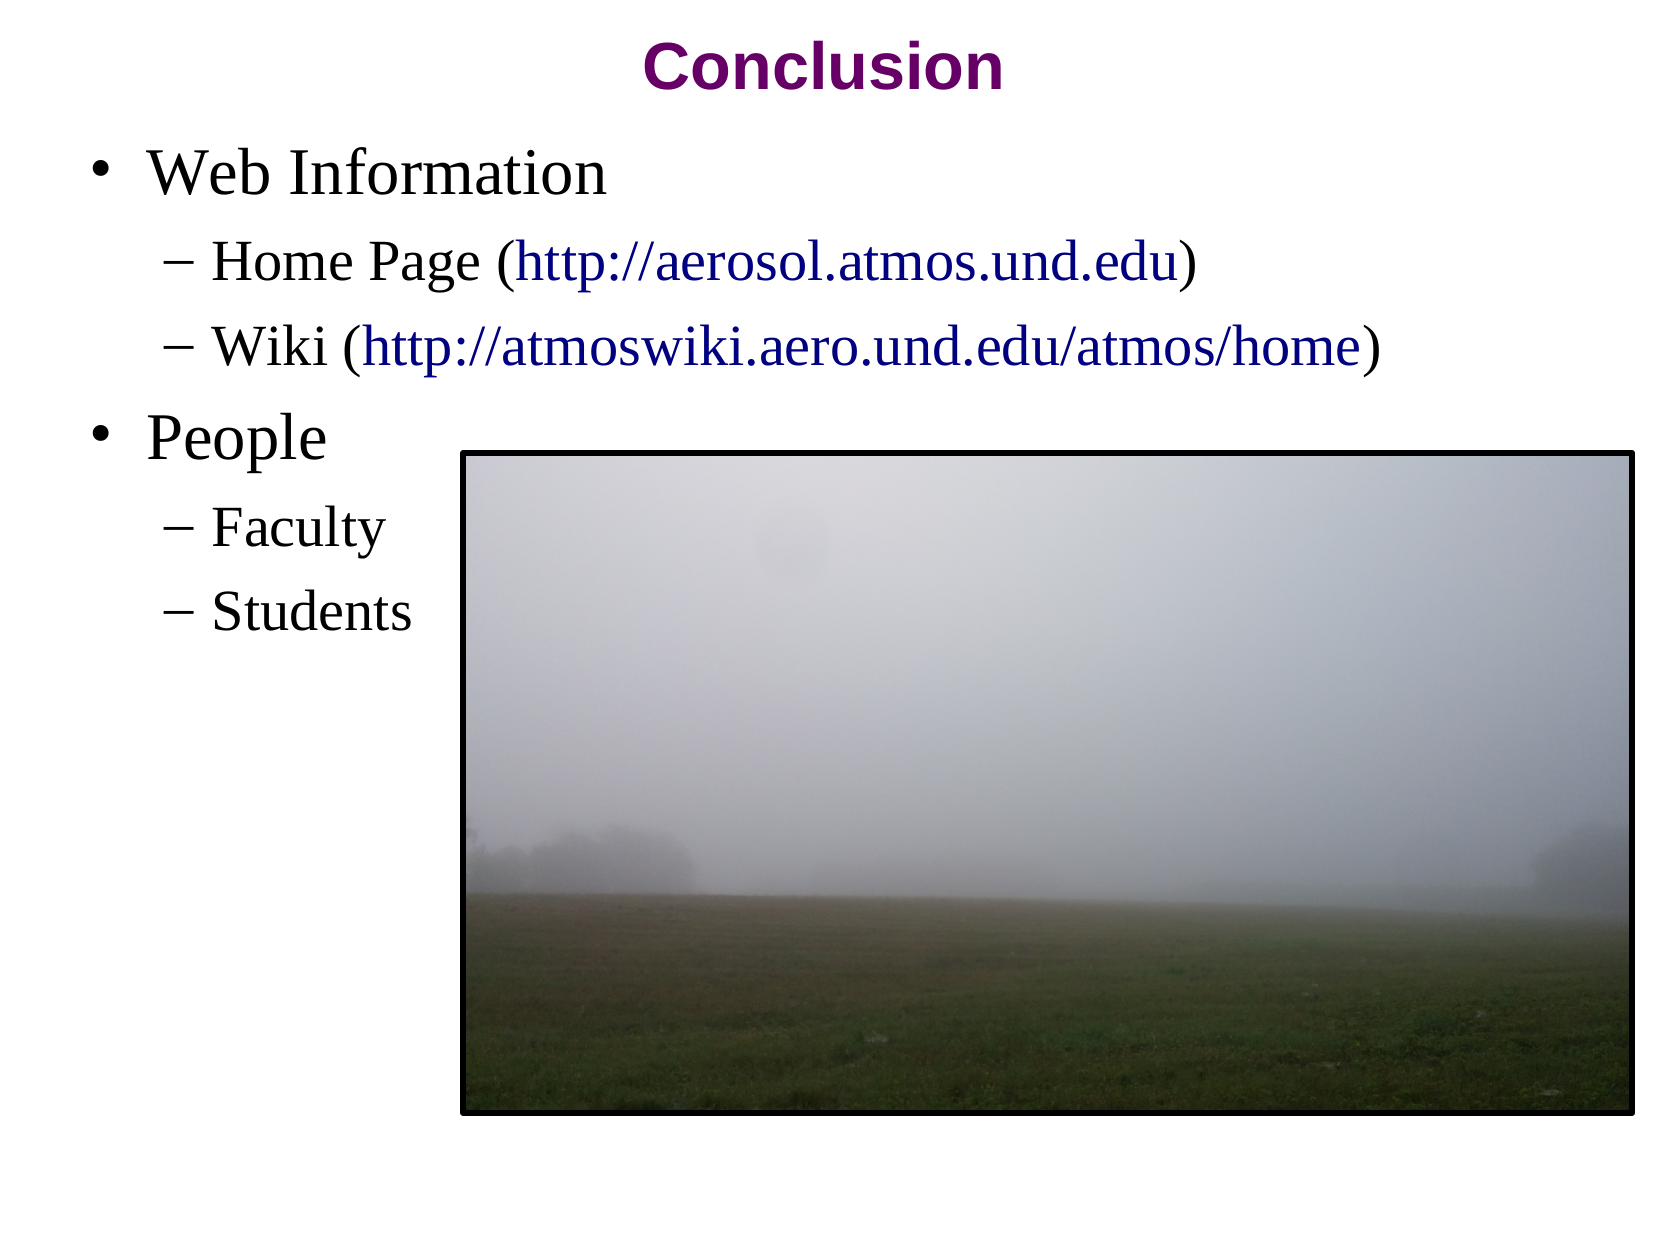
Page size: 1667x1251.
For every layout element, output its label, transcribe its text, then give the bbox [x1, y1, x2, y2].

picture [466, 455, 1630, 1111]
title Conclusion [0, 5, 1667, 121]
list Web Information Home Page (http://aerosol.atmos.und.edu) Wiki (http://atmoswiki.aero.und.edu/atmos/home) People Faculty Students [75, 120, 1561, 661]
